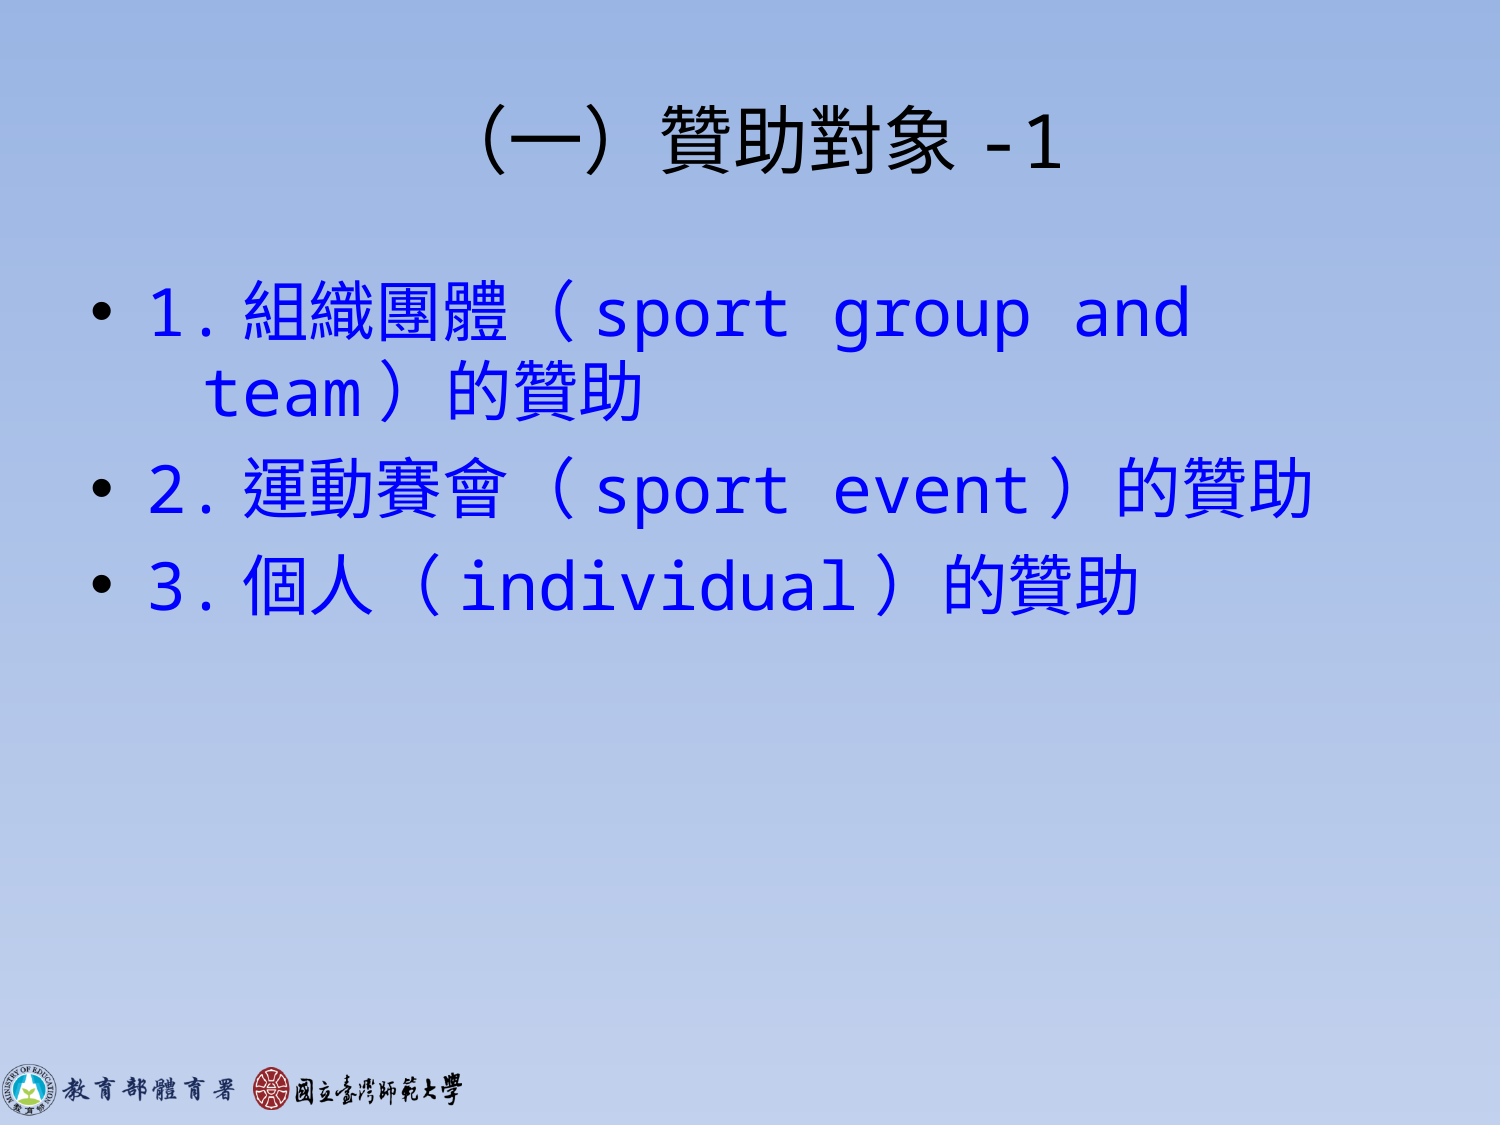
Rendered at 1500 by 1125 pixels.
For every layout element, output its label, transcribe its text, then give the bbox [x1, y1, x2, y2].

list 1.組織團體（sport group and team）的贊助 2.運動賽會（sport event）的贊助 3.個人（individual）的贊助 [75, 262, 1426, 1005]
title （一）贊助對象-1 [75, 45, 1426, 233]
